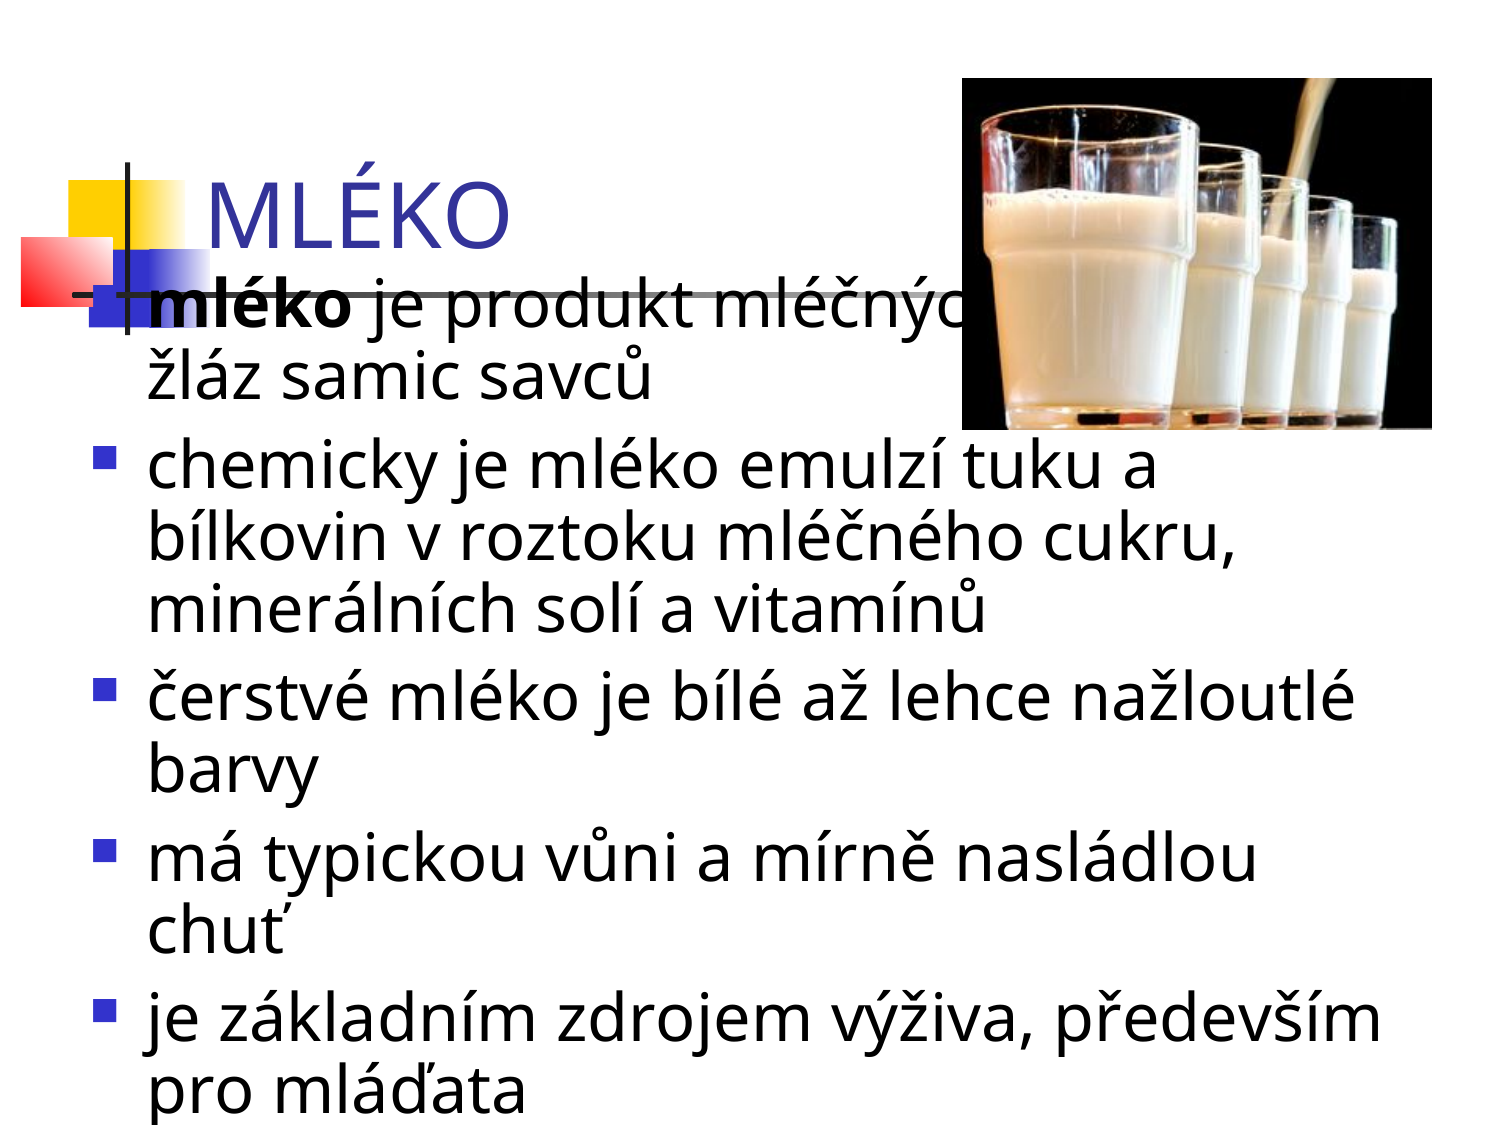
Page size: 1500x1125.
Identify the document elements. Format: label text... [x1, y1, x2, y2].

picture [962, 78, 1432, 430]
list mléko je produkt mléčných žláz samic savců chemicky je mléko emulzí tuku a bílkovin v roztoku mléčného cukru, minerálních solí a vitamínů čerstvé mléko je bílé až lehce nažloutlé barvy má typickou vůni a mírně nasládlou chuť je základním zdrojem výživa, především pro mláďata [75, 262, 1426, 1095]
title MLÉKO [188, 35, 1468, 276]
